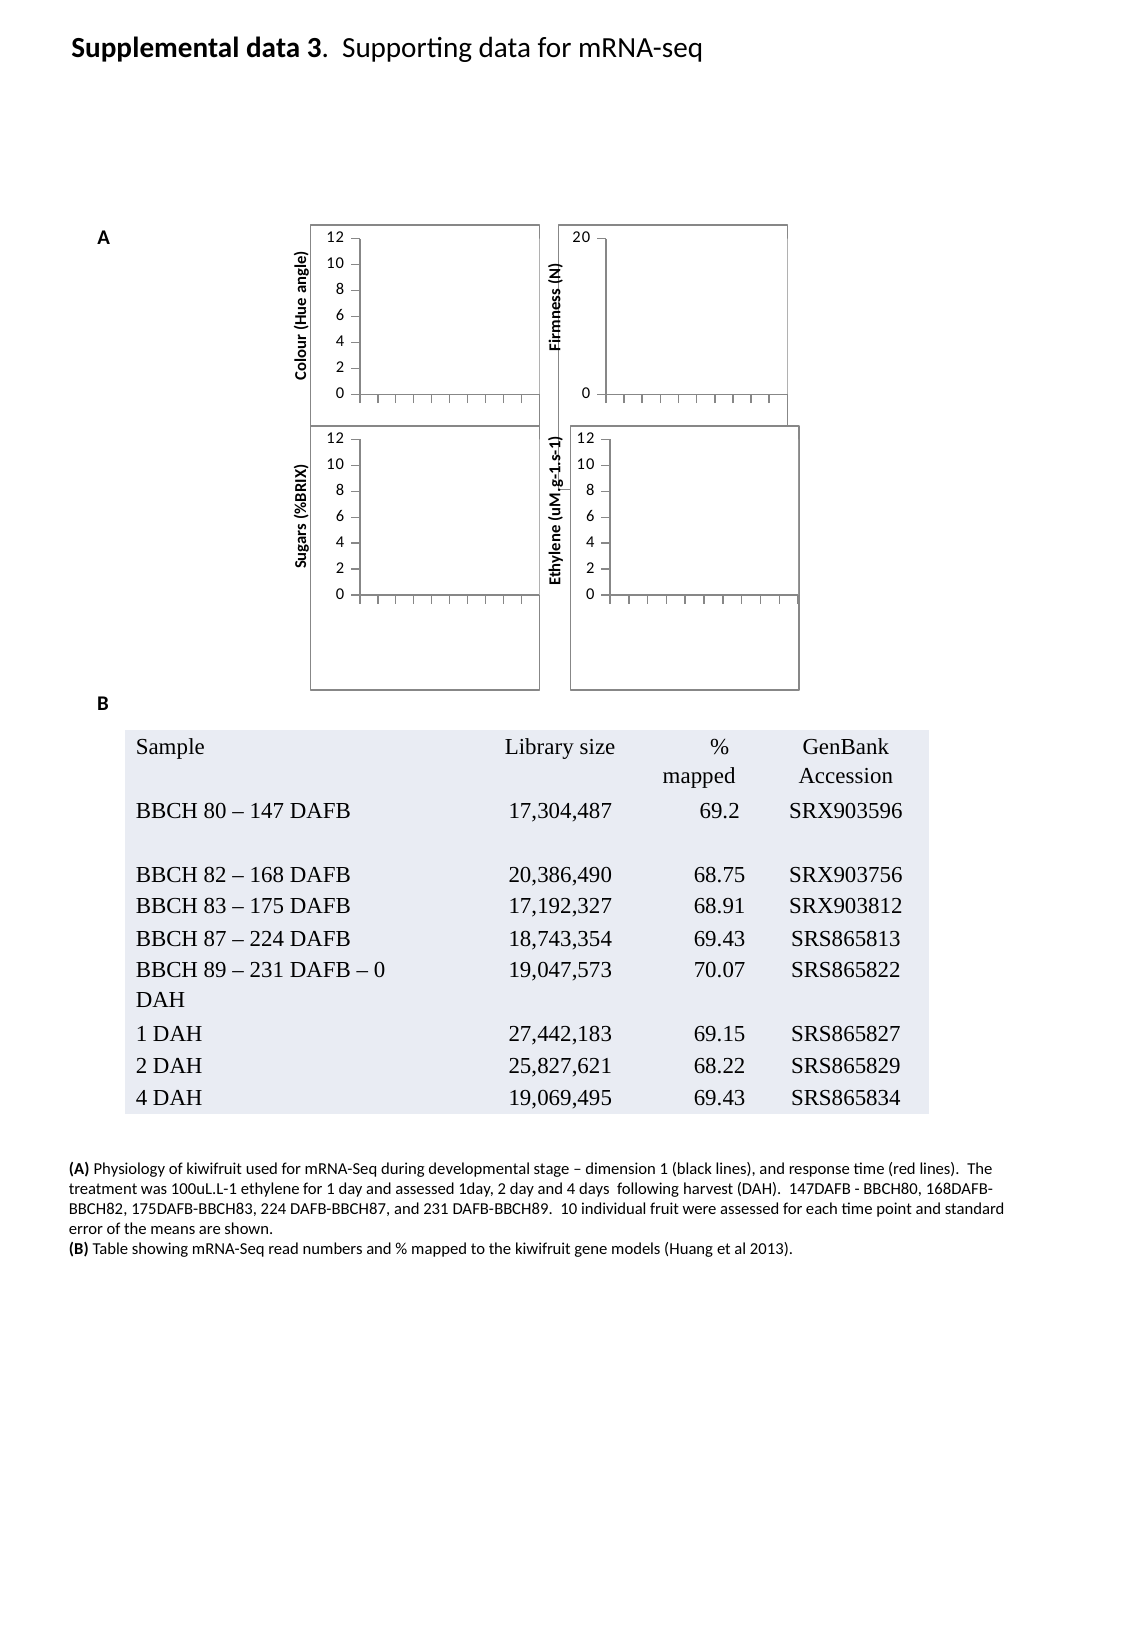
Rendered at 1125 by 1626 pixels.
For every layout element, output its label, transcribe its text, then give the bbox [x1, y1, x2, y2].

table_header GenBank Accession [763, 730, 929, 794]
table_cell SRS865827 [763, 1018, 929, 1050]
table_cell 68.75 [635, 858, 763, 890]
table_cell 19,047,573 [445, 954, 635, 1018]
table_cell BBCH 80 – 147 DAFB [125, 794, 445, 858]
table_cell 19,069,495 [445, 1082, 635, 1114]
text_box (A) Physiology of kiwifruit used for mRNA-Seq during developmental stage – dimension 1 (black lines), and response time (red lines). The treatment was 100uL.L-1 ethylene for 1 day and assessed 1day, 2 day and 4 days following harvest (DAH). 147DAFB - BBCH80, 168DAFB-BBCH82, 175DAFB-BBCH83, 224 DAFB-BBCH87, and 231 DAFB-BBCH89. 10 individual fruit were assessed for each time point and standard error of the means are shown. (B) Table showing mRNA-Seq read numbers and % mapped to the kiwifruit gene models (Huang et al 2013). [54, 1150, 1047, 1266]
table_cell 25,827,621 [445, 1050, 635, 1082]
chart [309, 224, 541, 691]
table_header Library size [445, 730, 635, 794]
table_cell 69.43 [635, 922, 763, 954]
text_box Supplemental data 3. Supporting data for mRNA-seq [56, 21, 1061, 71]
table_cell SRS865822 [763, 954, 929, 1018]
table_header % mapped [635, 730, 763, 794]
text_box Sugars (%BRIX) [282, 449, 309, 584]
text_box Colour (Hue angle) [282, 235, 317, 395]
table_cell SRX903812 [763, 890, 929, 922]
table_cell 2 DAH [125, 1050, 445, 1082]
table_cell 17,192,327 [445, 890, 635, 922]
table_cell 68.91 [635, 890, 763, 922]
table_header Sample [125, 730, 445, 794]
table_cell 4 DAH [125, 1082, 445, 1114]
text_box Ethylene (uM.g-1.s-1) [536, 420, 572, 601]
table_cell SRS865829 [763, 1050, 929, 1082]
table_cell 69.15 [635, 1018, 763, 1050]
table_cell 17,304,487 [445, 794, 635, 858]
table_cell 27,442,183 [445, 1018, 635, 1050]
table_cell BBCH 89 – 231 DAFB – 0 DAH [125, 954, 445, 1018]
table_cell 70.07 [635, 954, 763, 1018]
text_box Firmness (N) [536, 248, 572, 366]
chart [557, 224, 801, 691]
table_cell SRS865834 [763, 1082, 929, 1114]
table_cell SRX903596 [763, 794, 929, 858]
table_cell BBCH 87 – 224 DAFB [125, 922, 445, 954]
table_cell BBCH 82 – 168 DAFB [125, 858, 445, 890]
table_cell SRX903756 [763, 858, 929, 890]
table_cell BBCH 83 – 175 DAFB [125, 890, 445, 922]
table_cell 18,743,354 [445, 922, 635, 954]
table_cell 69.2 [635, 794, 763, 858]
table_cell 68.22 [635, 1050, 763, 1082]
text_box A [82, 216, 125, 257]
table_cell 1 DAH [125, 1018, 445, 1050]
table_cell SRS865813 [763, 922, 929, 954]
text_box B [82, 682, 124, 723]
table_cell 69.43 [635, 1082, 763, 1114]
table_cell 20,386,490 [445, 858, 635, 890]
